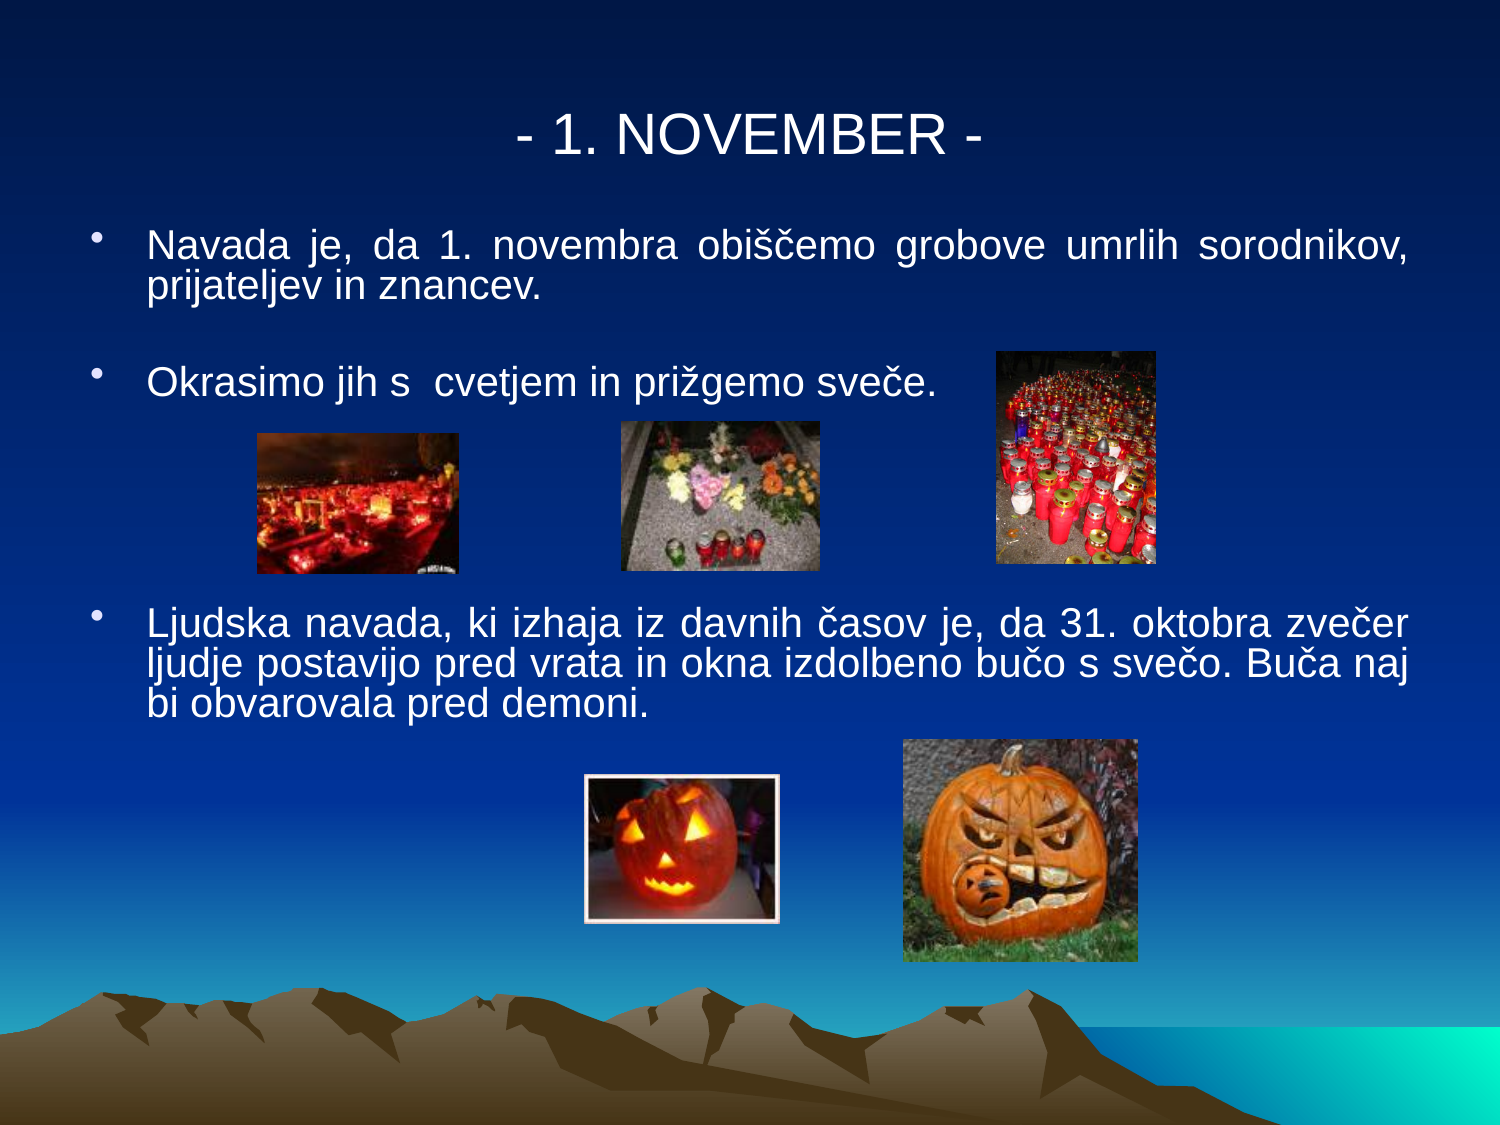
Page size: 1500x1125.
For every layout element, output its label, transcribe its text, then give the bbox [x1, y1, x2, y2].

picture [584, 774, 780, 924]
picture [903, 739, 1138, 962]
picture [257, 433, 459, 574]
title - 1. NOVEMBER - [75, 37, 1425, 220]
picture [621, 421, 820, 571]
picture [996, 351, 1156, 564]
list Navada je, da 1. novembra obiščemo grobove umrlih sorodnikov, prijateljev in znancev. Okrasimo jih s cvetjem in prižgemo sveče. Ljudska navada, ki izhaja iz davnih časov je, da 31. oktobra zvečer ljudje postavijo pred vrata in okna izdolbeno bučo s svečo. Buča naj bi obvarovala pred demoni. [75, 220, 1425, 1000]
